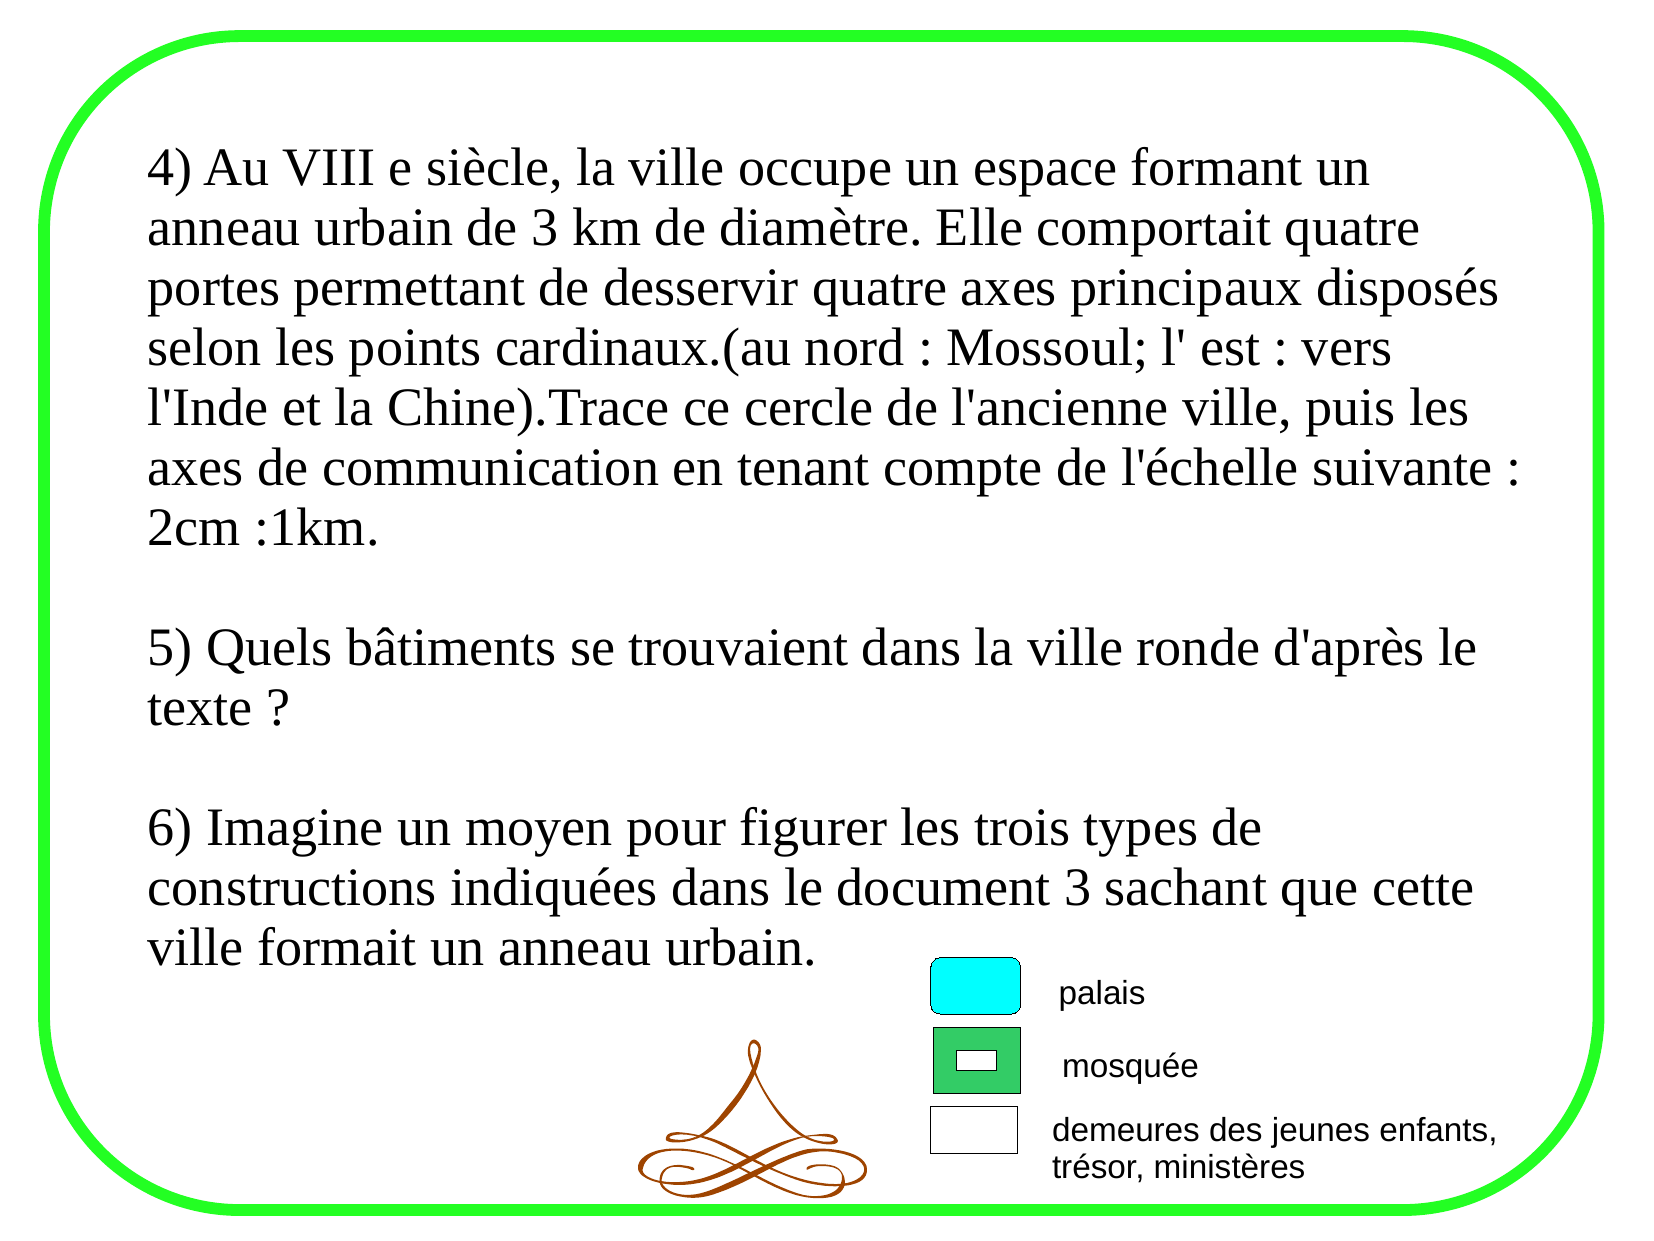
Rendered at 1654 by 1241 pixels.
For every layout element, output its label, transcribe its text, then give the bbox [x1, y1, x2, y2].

text_box palais [1043, 967, 1287, 1020]
chart [636, 1037, 882, 1202]
text_box mosquée [1047, 1040, 1267, 1093]
text_box [933, 1027, 1021, 1094]
text_box [930, 957, 1021, 1015]
text_box demeures des jeunes enfants, trésor, ministères [1037, 1103, 1523, 1194]
text_box 4) Au VIII e siècle, la ville occupe un espace formant un anneau urbain de 3 km de diamètre. Elle comportait quatre portes permettant de desservir quatre axes principaux disposés selon les points cardinaux.(au nord : Mossoul; l' est : vers l'Inde et la Chine).Trace ce cercle de l'ancienne ville, puis les axes de communication en tenant compte de l'échelle suivante : 2cm :1km. 5) Quels bâtiments se trouvaient dans la ville ronde d'après le texte ? 6) Imagine un moyen pour figurer les trois types de constructions indiquées dans le document 3 sachant que cette ville formait un anneau urbain. [132, 129, 1540, 1093]
